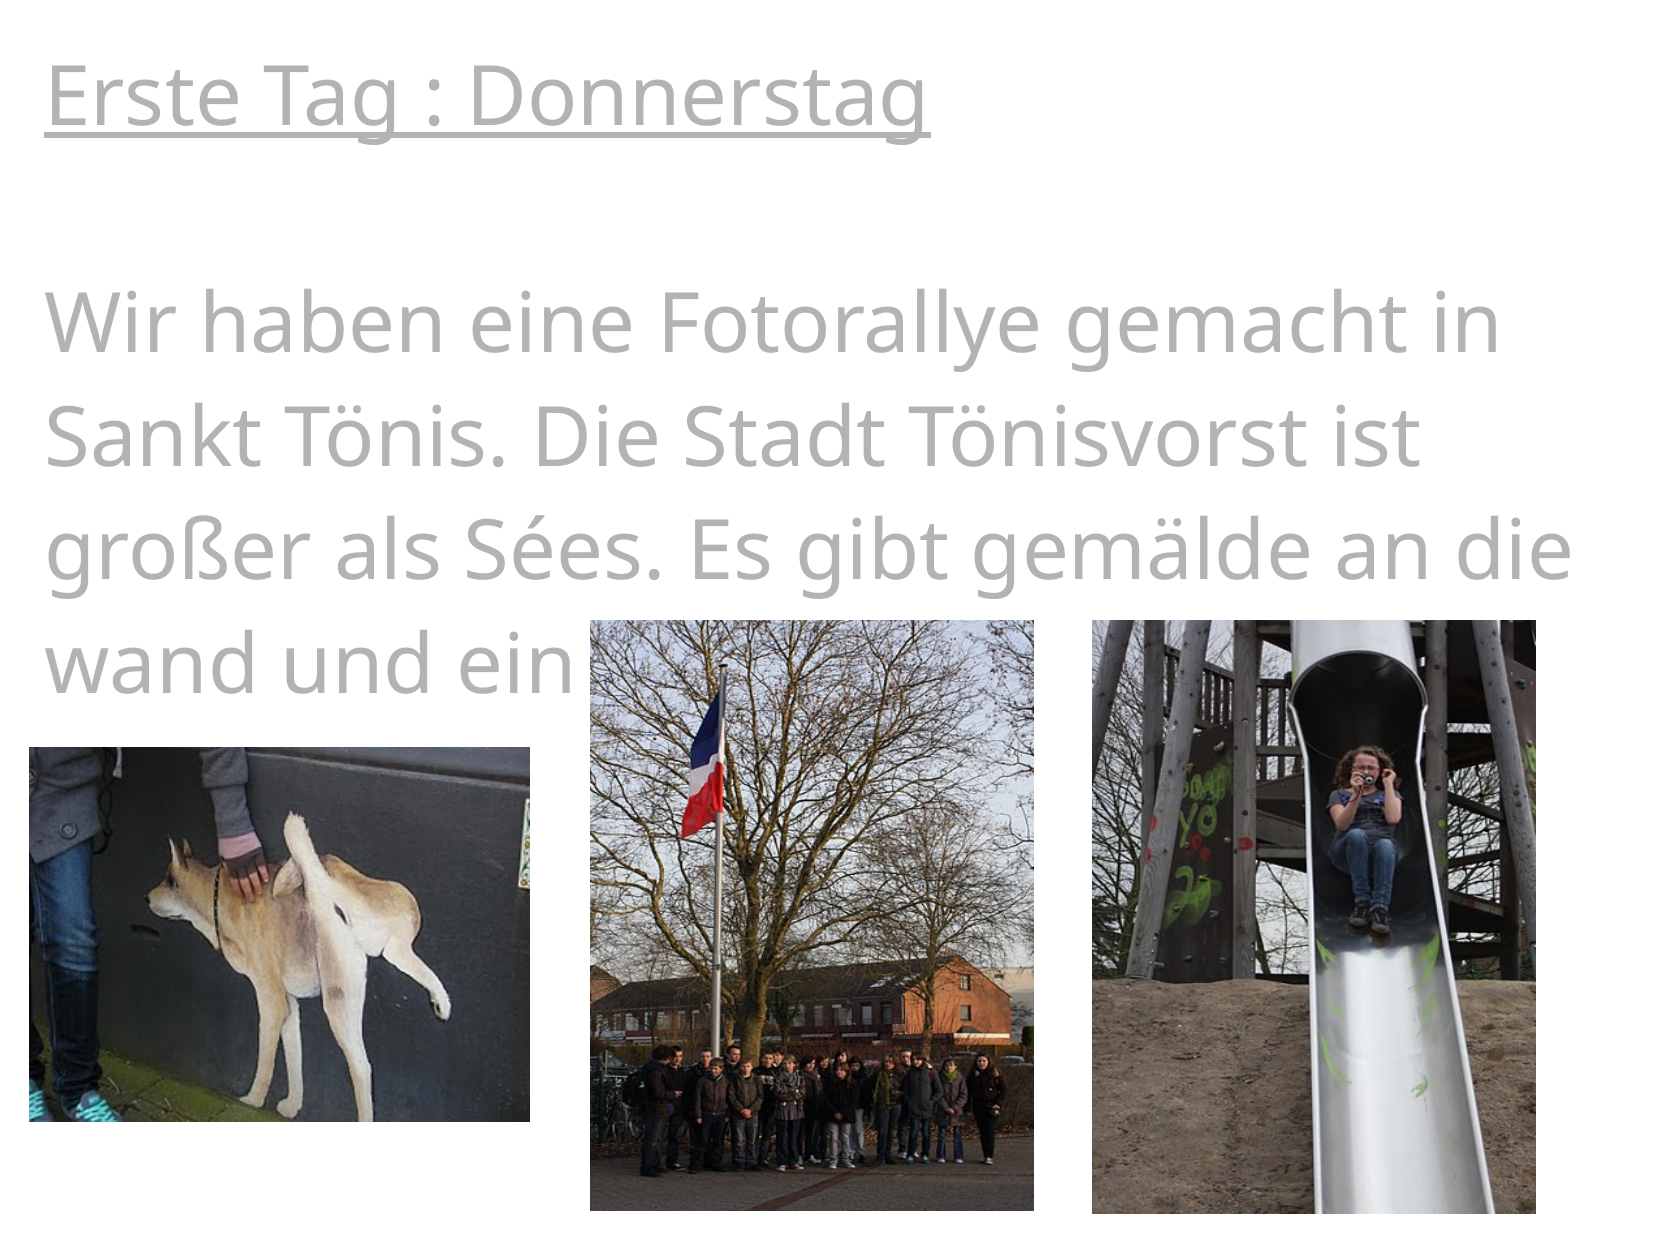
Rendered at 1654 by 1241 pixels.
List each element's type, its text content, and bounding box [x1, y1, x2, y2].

text_box Erste Tag : Donnerstag Wir haben eine Fotorallye gemacht in Sankt Tönis. Die Stadt Tönisvorst ist großer als Sées. Es gibt gemälde an die wand und ein groß Park. [29, 29, 1595, 654]
picture [1092, 620, 1536, 1214]
picture [29, 747, 530, 1123]
picture [590, 620, 1034, 1211]
